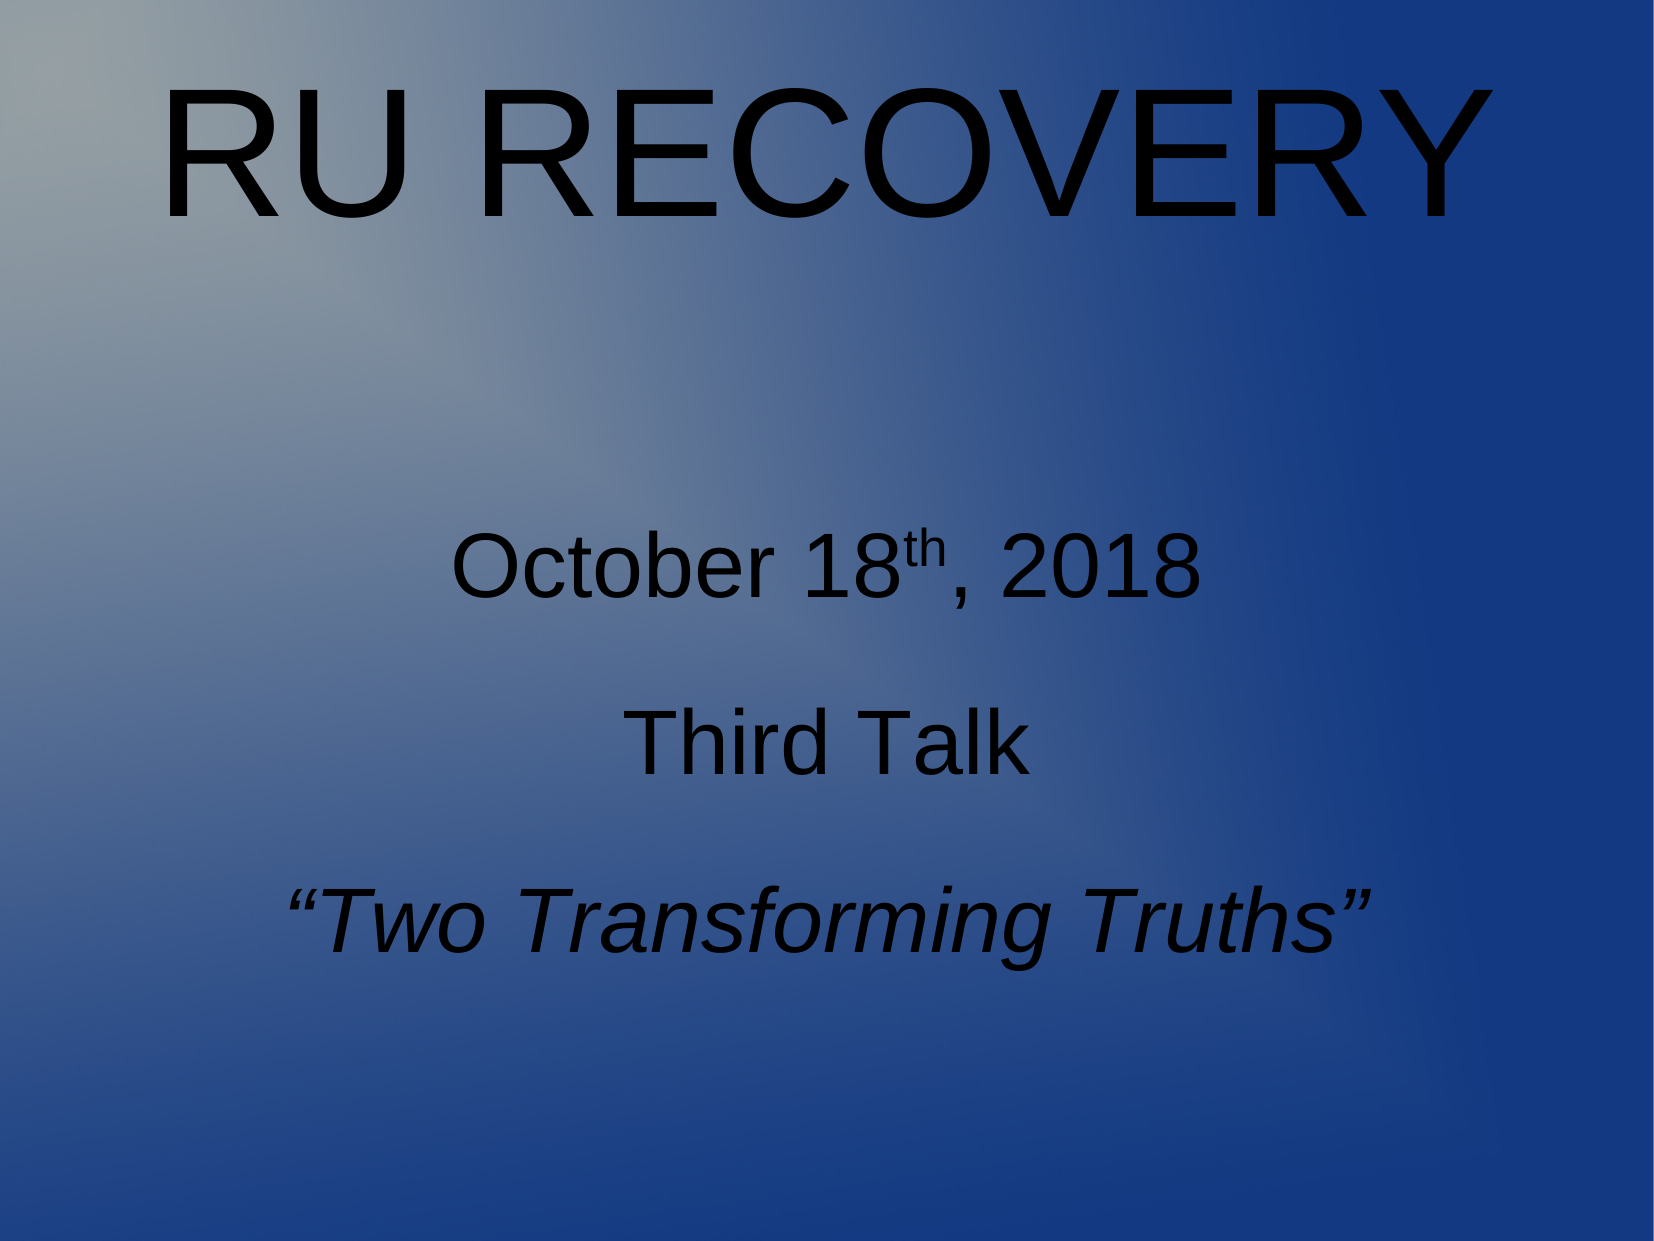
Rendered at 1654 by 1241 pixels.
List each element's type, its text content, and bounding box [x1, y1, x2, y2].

title RU RECOVERY [82, 49, 1571, 257]
picture [0, 0, 1654, 1241]
subtitle October 18th, 2018 Third Talk “Two Transforming Truths” [82, 290, 1571, 1109]
